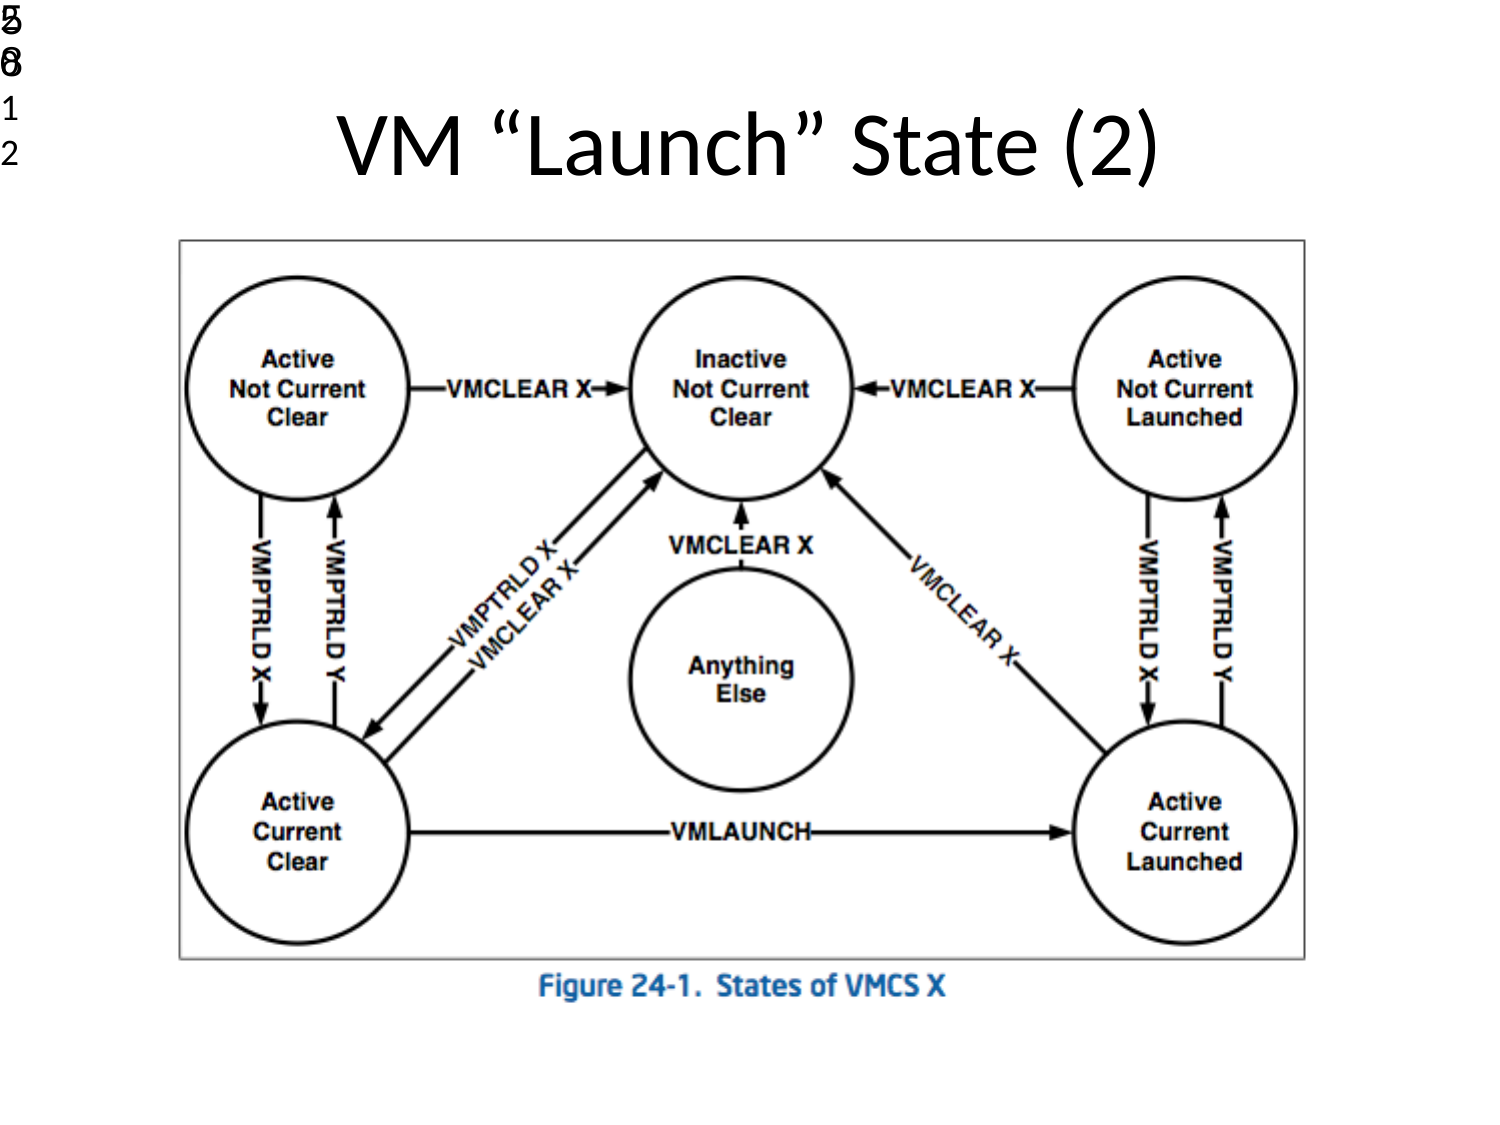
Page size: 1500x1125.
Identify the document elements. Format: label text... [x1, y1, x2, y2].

title VM “Launch” State (2) [75, 45, 1425, 233]
picture [165, 232, 1323, 1023]
